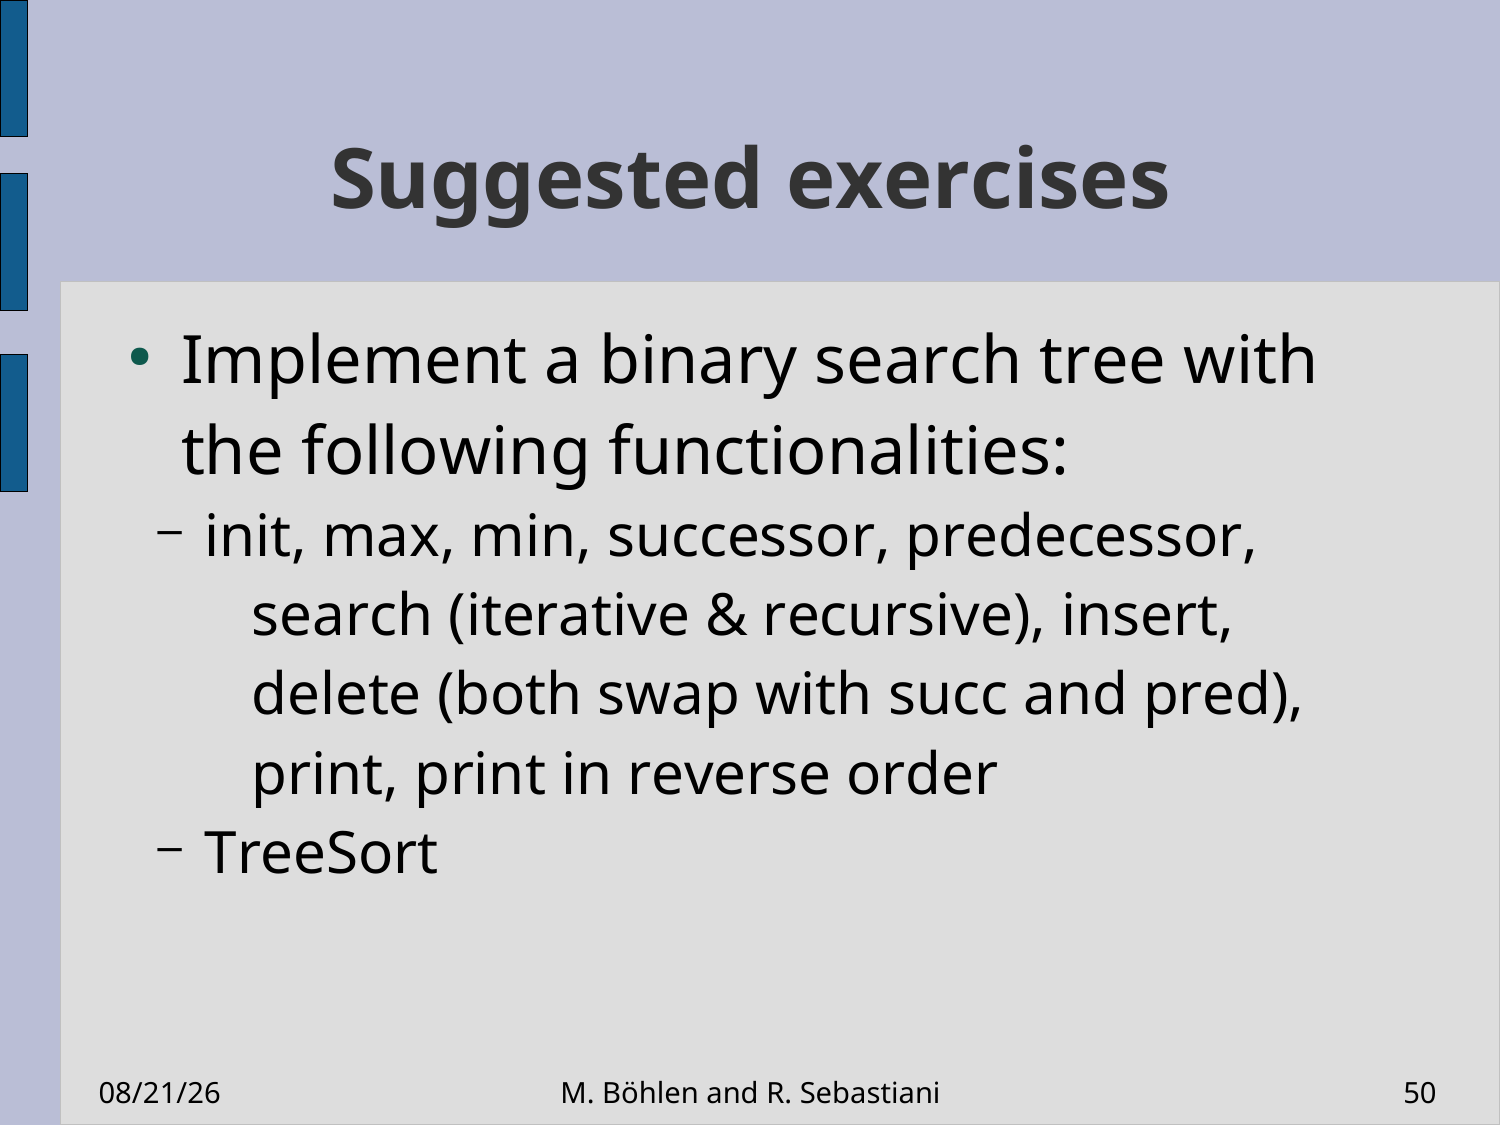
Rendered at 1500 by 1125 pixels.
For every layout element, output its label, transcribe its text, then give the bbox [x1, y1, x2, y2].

list Implement a binary search tree with the following functionalities: init, max, min, successor, predecessor, search (iterative & recursive), insert, delete (both swap with succ and pred), print, print in reverse order TreeSort [110, 312, 1392, 1125]
title Suggested exercises [110, 82, 1392, 271]
